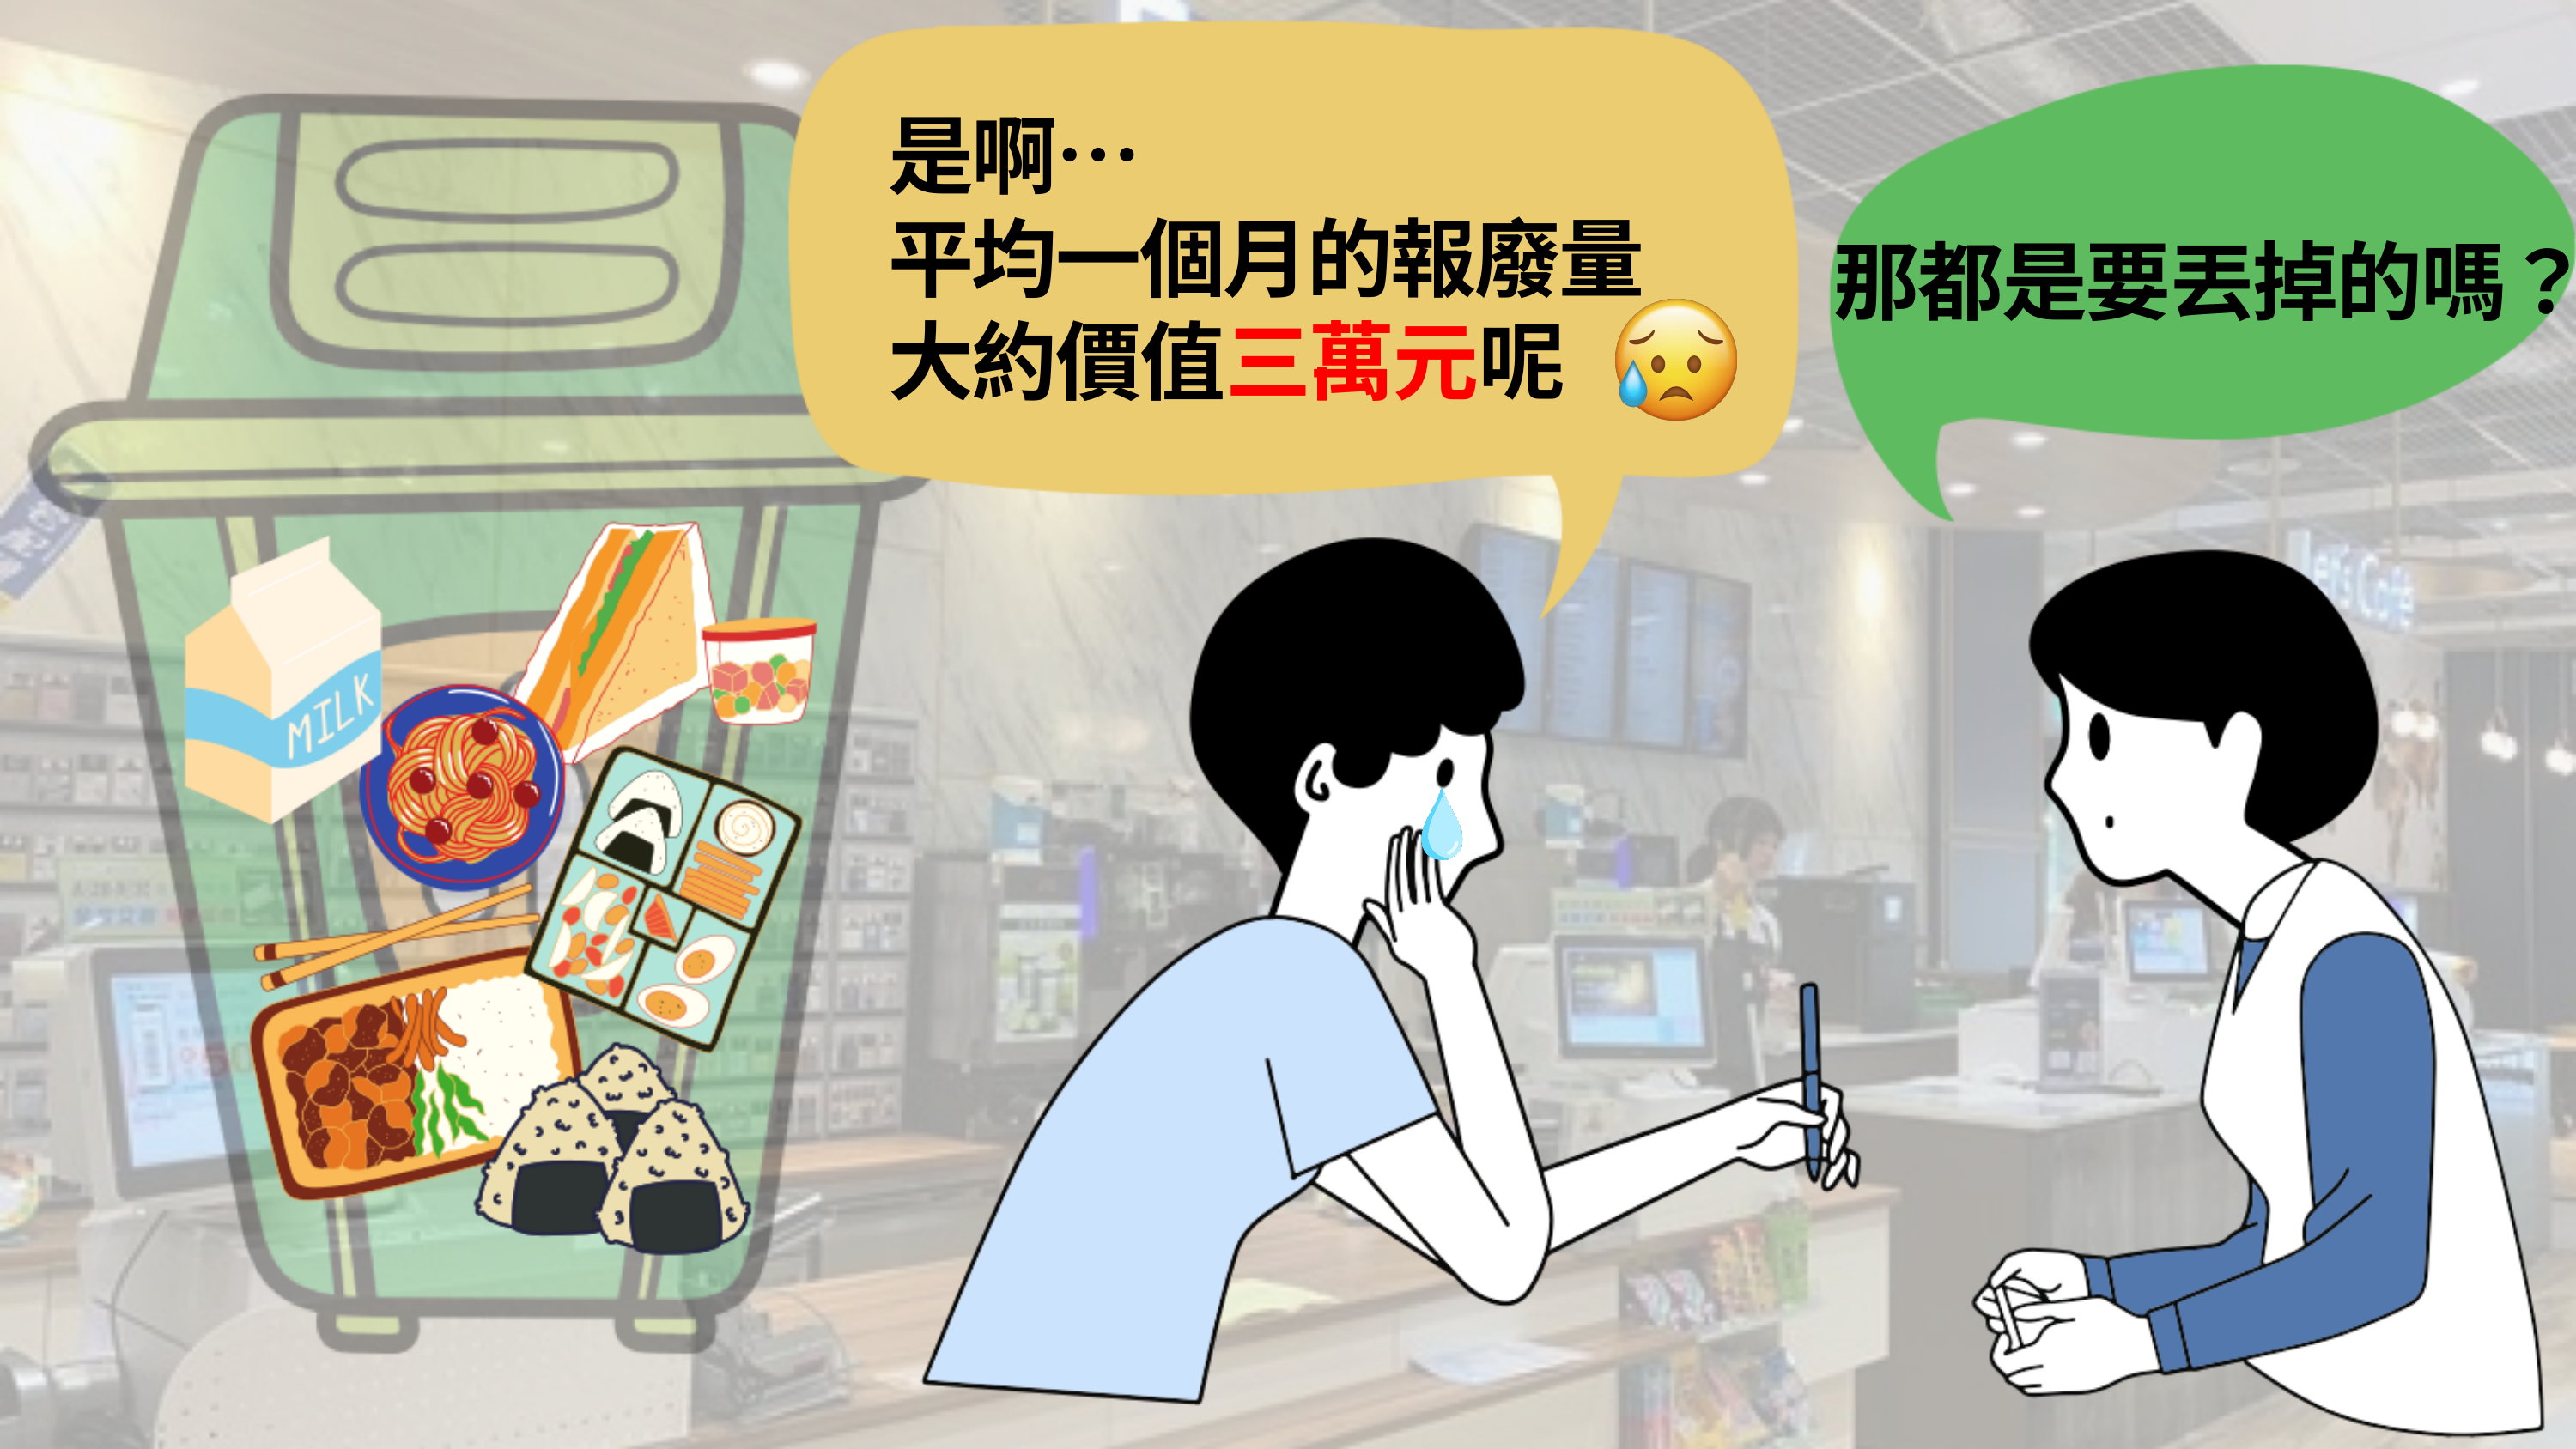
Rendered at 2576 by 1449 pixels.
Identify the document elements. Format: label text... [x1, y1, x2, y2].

text_box 是啊… 平均一個月的報廢量 大約價值三萬元呢 [875, 94, 1869, 421]
picture [0, 0, 2576, 1449]
text_box 那都是要丟掉的嗎？ [1869, 221, 2576, 339]
